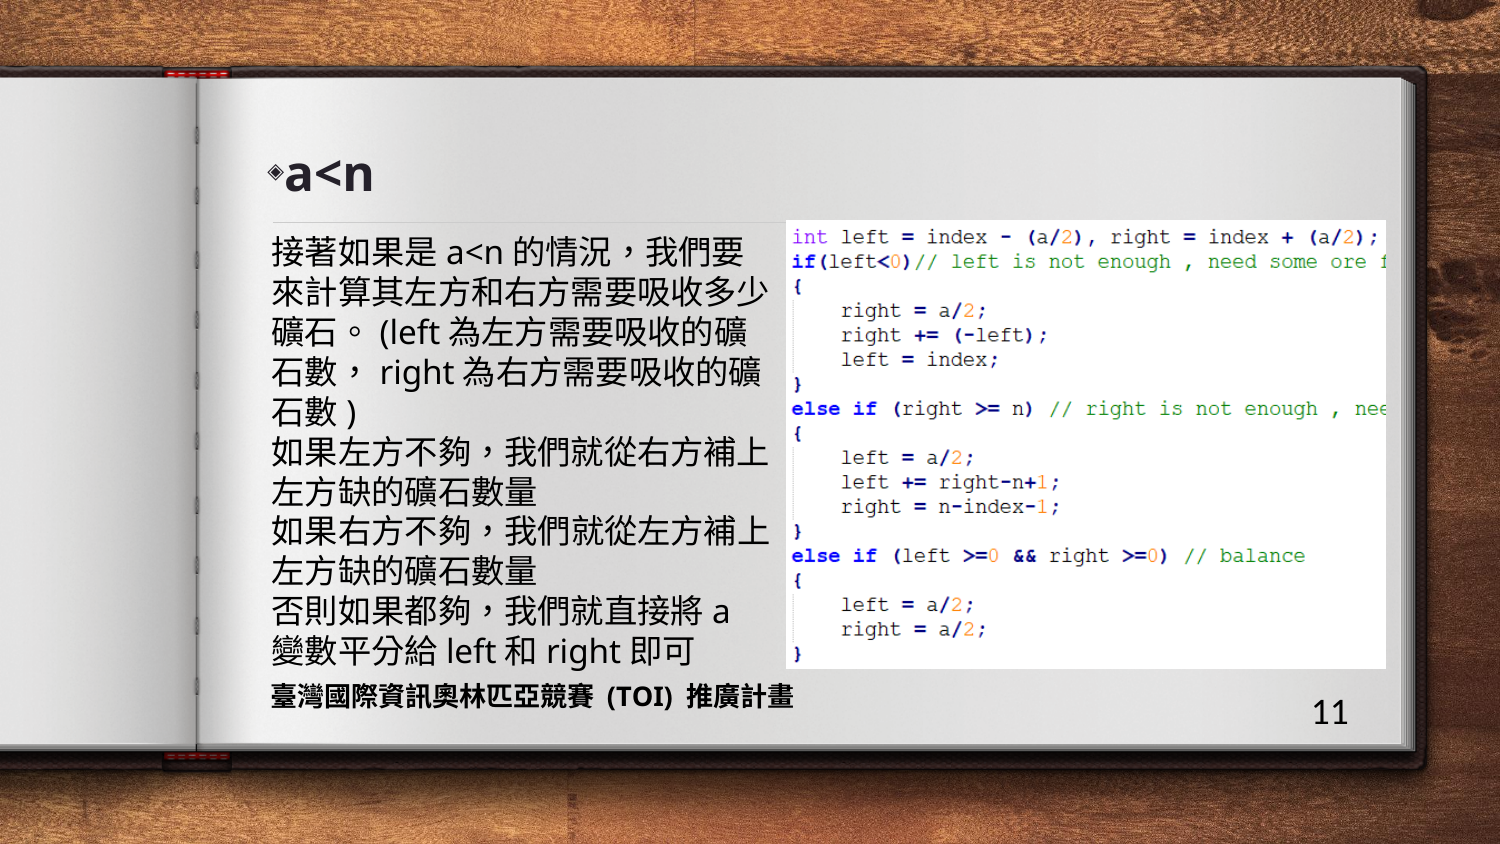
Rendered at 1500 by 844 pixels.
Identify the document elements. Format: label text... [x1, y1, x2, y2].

text_box 接著如果是a<n的情況，我們要來計算其左方和右方需要吸收多少礦石。(left為左方需要吸收的礦石數，right為右方需要吸收的礦石數) 如果左方不夠，我們就從右方補上左方缺的礦石數量 如果右方不夠，我們就從左方補上左方缺的礦石數量 否則如果都夠，我們就直接將a變數平分給left和right即可 [256, 223, 787, 684]
list a<n [252, 126, 1194, 216]
text_box 10 [1295, 672, 1386, 737]
picture [786, 220, 1386, 669]
